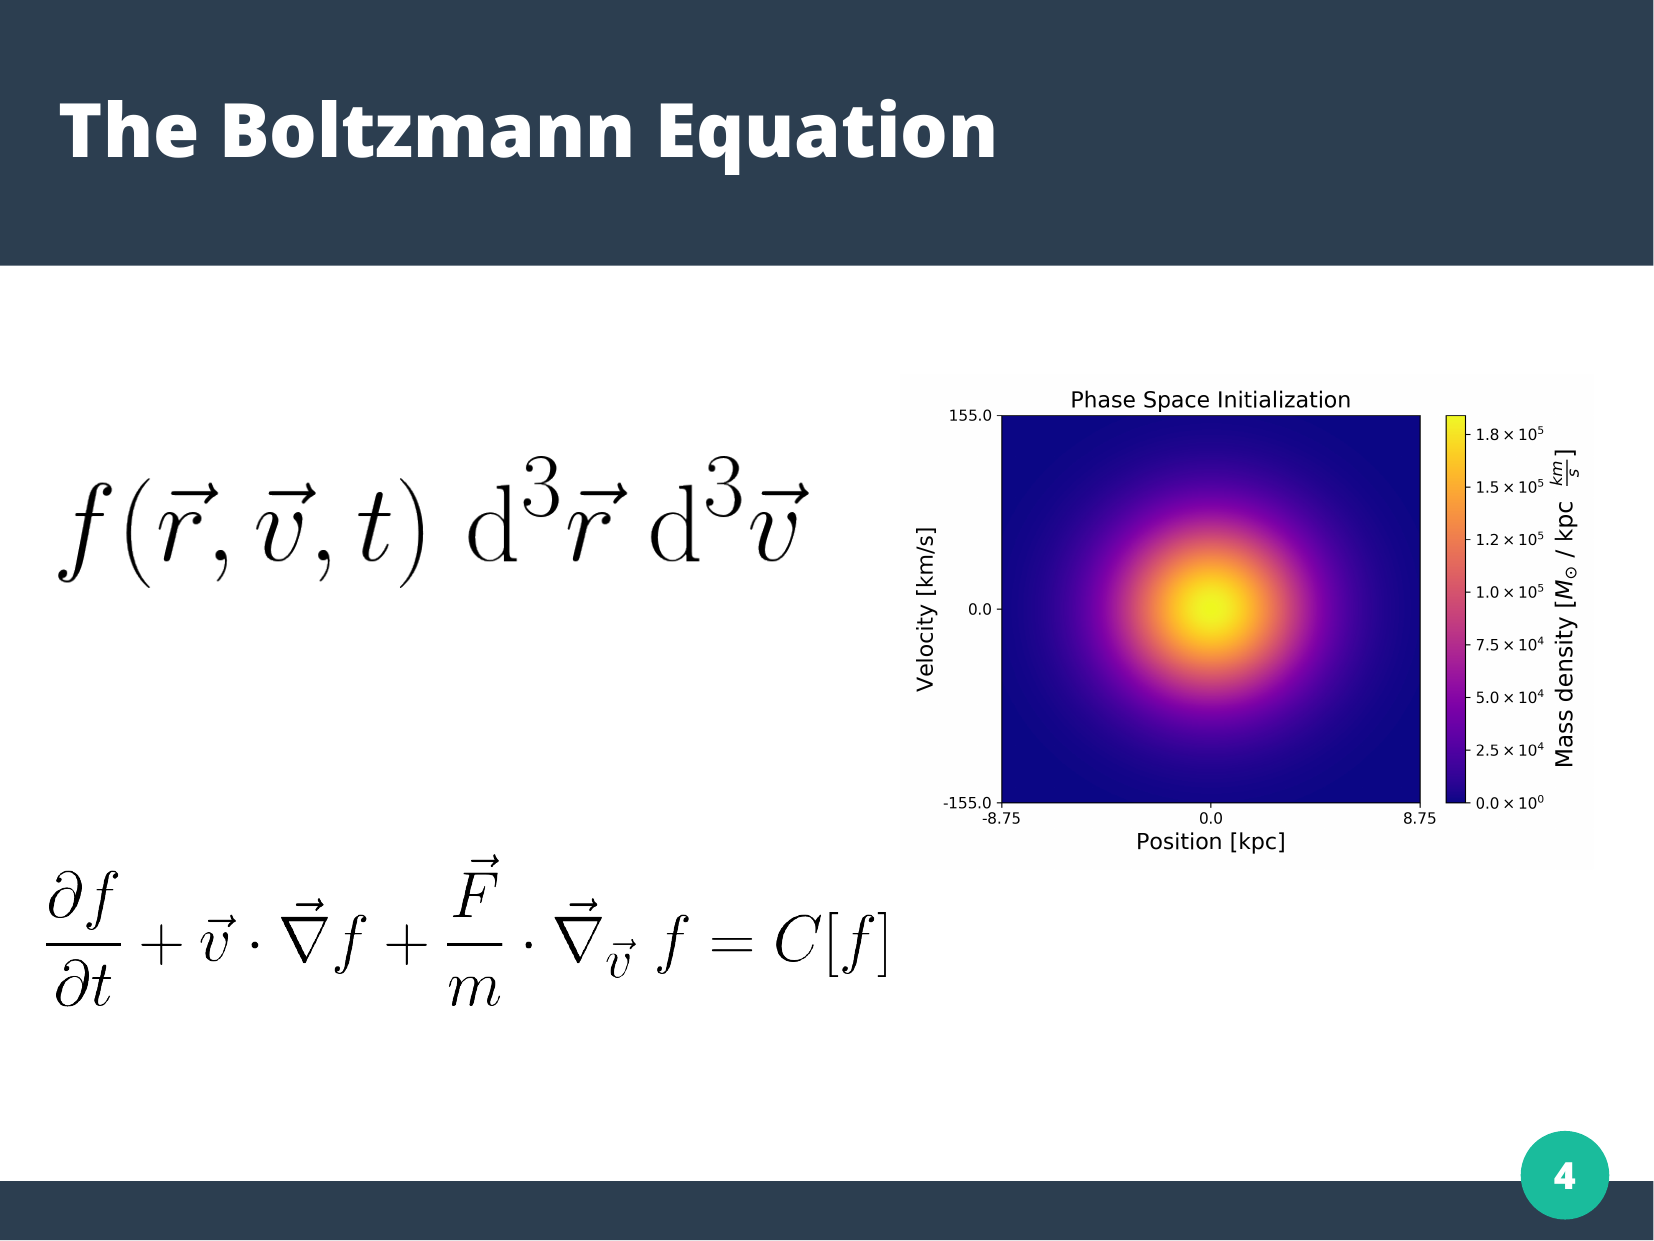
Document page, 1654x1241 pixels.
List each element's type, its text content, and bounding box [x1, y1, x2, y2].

picture [58, 456, 809, 588]
title The Boltzmann Equation [59, 49, 1595, 207]
picture [900, 374, 1594, 871]
picture [46, 854, 886, 1007]
